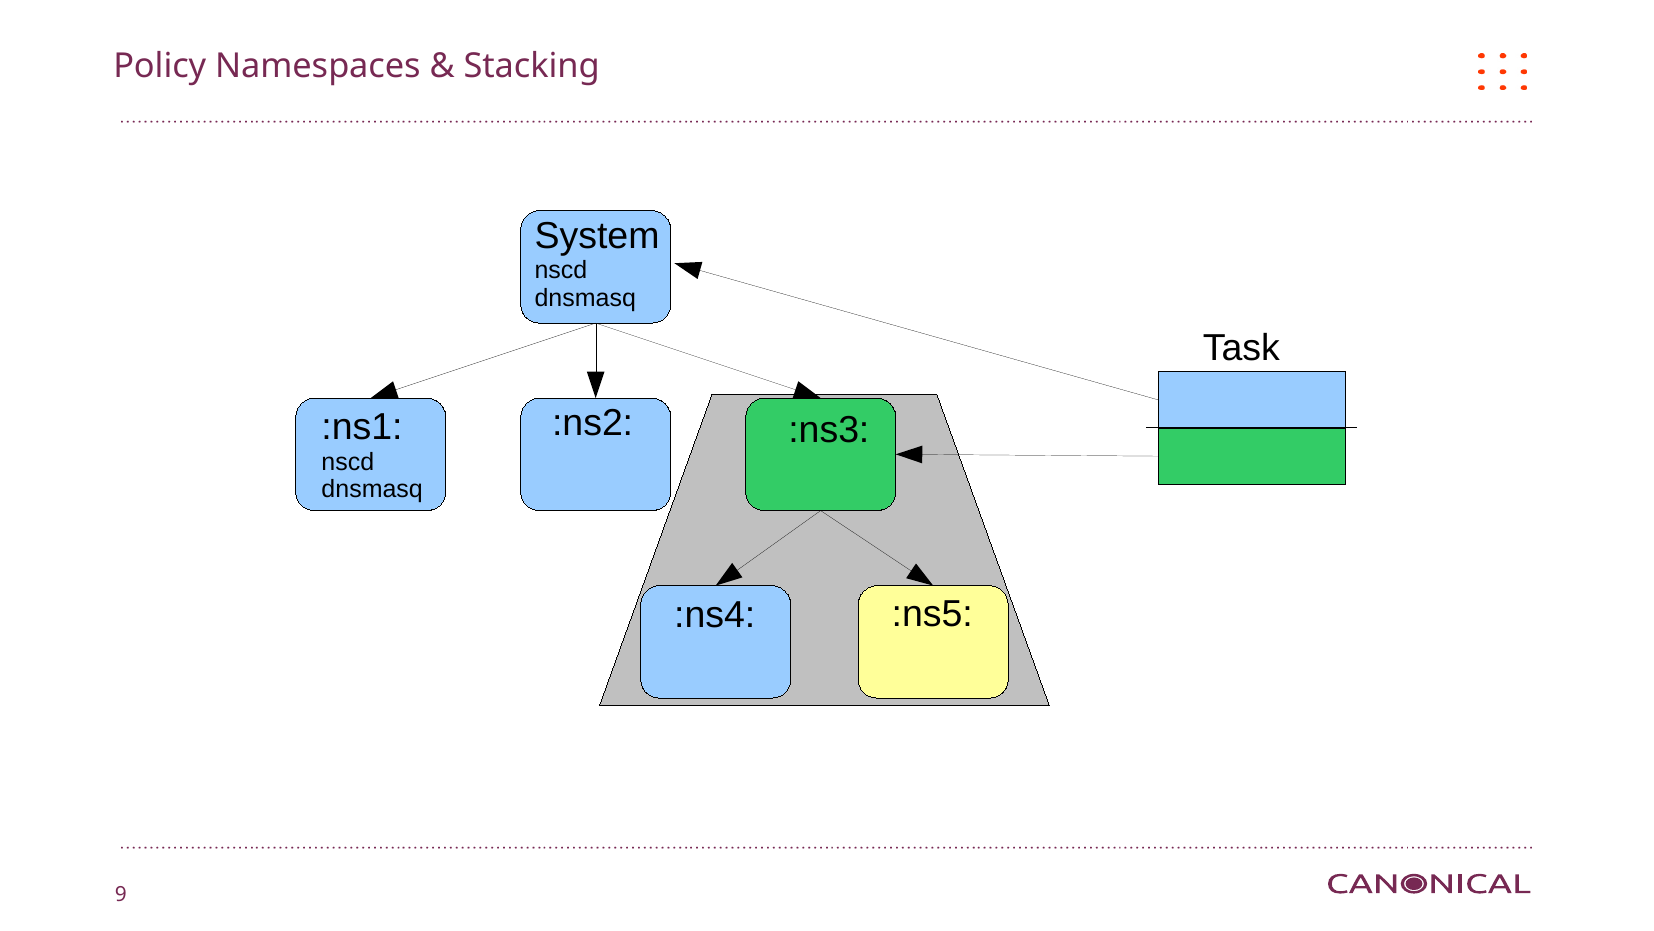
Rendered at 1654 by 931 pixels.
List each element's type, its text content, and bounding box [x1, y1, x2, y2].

text_box [439, 402, 446, 507]
text_box :ns4: [659, 585, 771, 643]
picture [111, 845, 1533, 851]
text_box [529, 320, 663, 324]
text_box Task [1188, 319, 1295, 376]
text_box :ns2: [537, 394, 649, 452]
text_box [520, 398, 671, 511]
picture [1478, 53, 1527, 90]
text_box [599, 394, 1050, 706]
text_box :ns1: nscd dnsmasq [306, 397, 439, 511]
text_box :ns5: [876, 585, 988, 642]
title Policy Namespaces & Stacking [113, 48, 1382, 81]
text_box [1158, 428, 1346, 485]
text_box :ns3: [773, 401, 885, 459]
text_box System nscd dnsmasq [519, 206, 675, 320]
text_box [295, 400, 306, 509]
text_box [1158, 371, 1346, 427]
picture [111, 119, 1533, 124]
